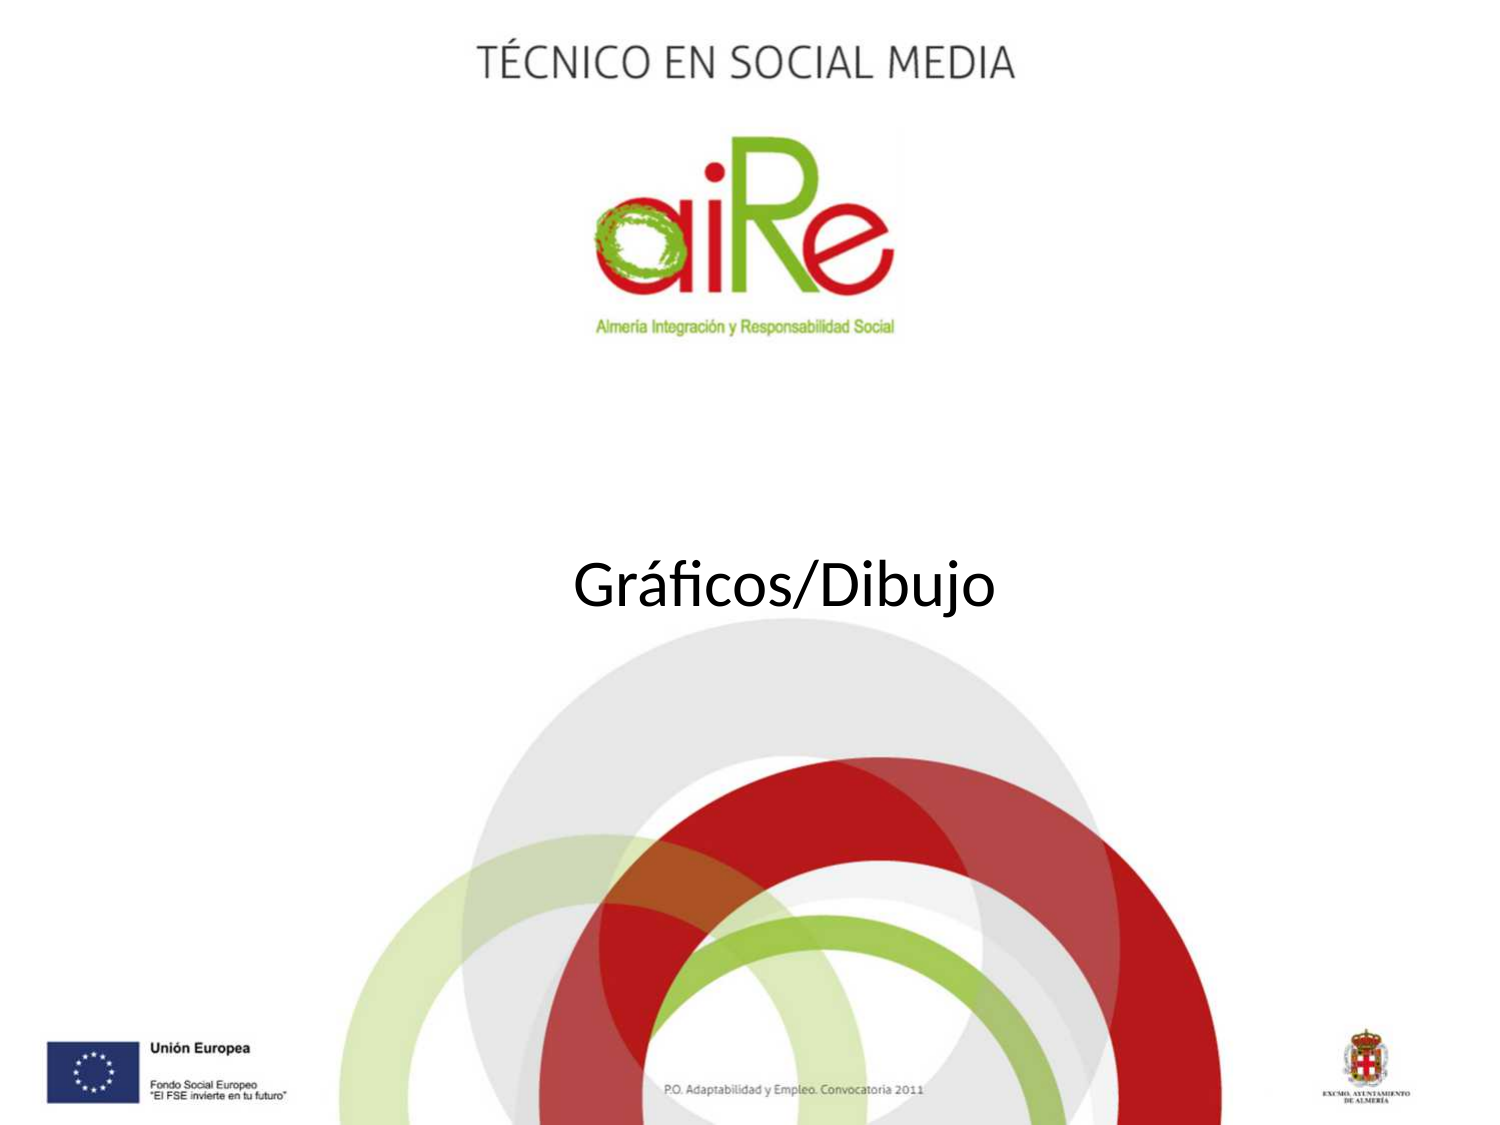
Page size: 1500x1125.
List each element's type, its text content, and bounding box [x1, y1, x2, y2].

picture [0, 0, 1500, 1125]
list Gráficos/Dibujo [75, 263, 1425, 916]
